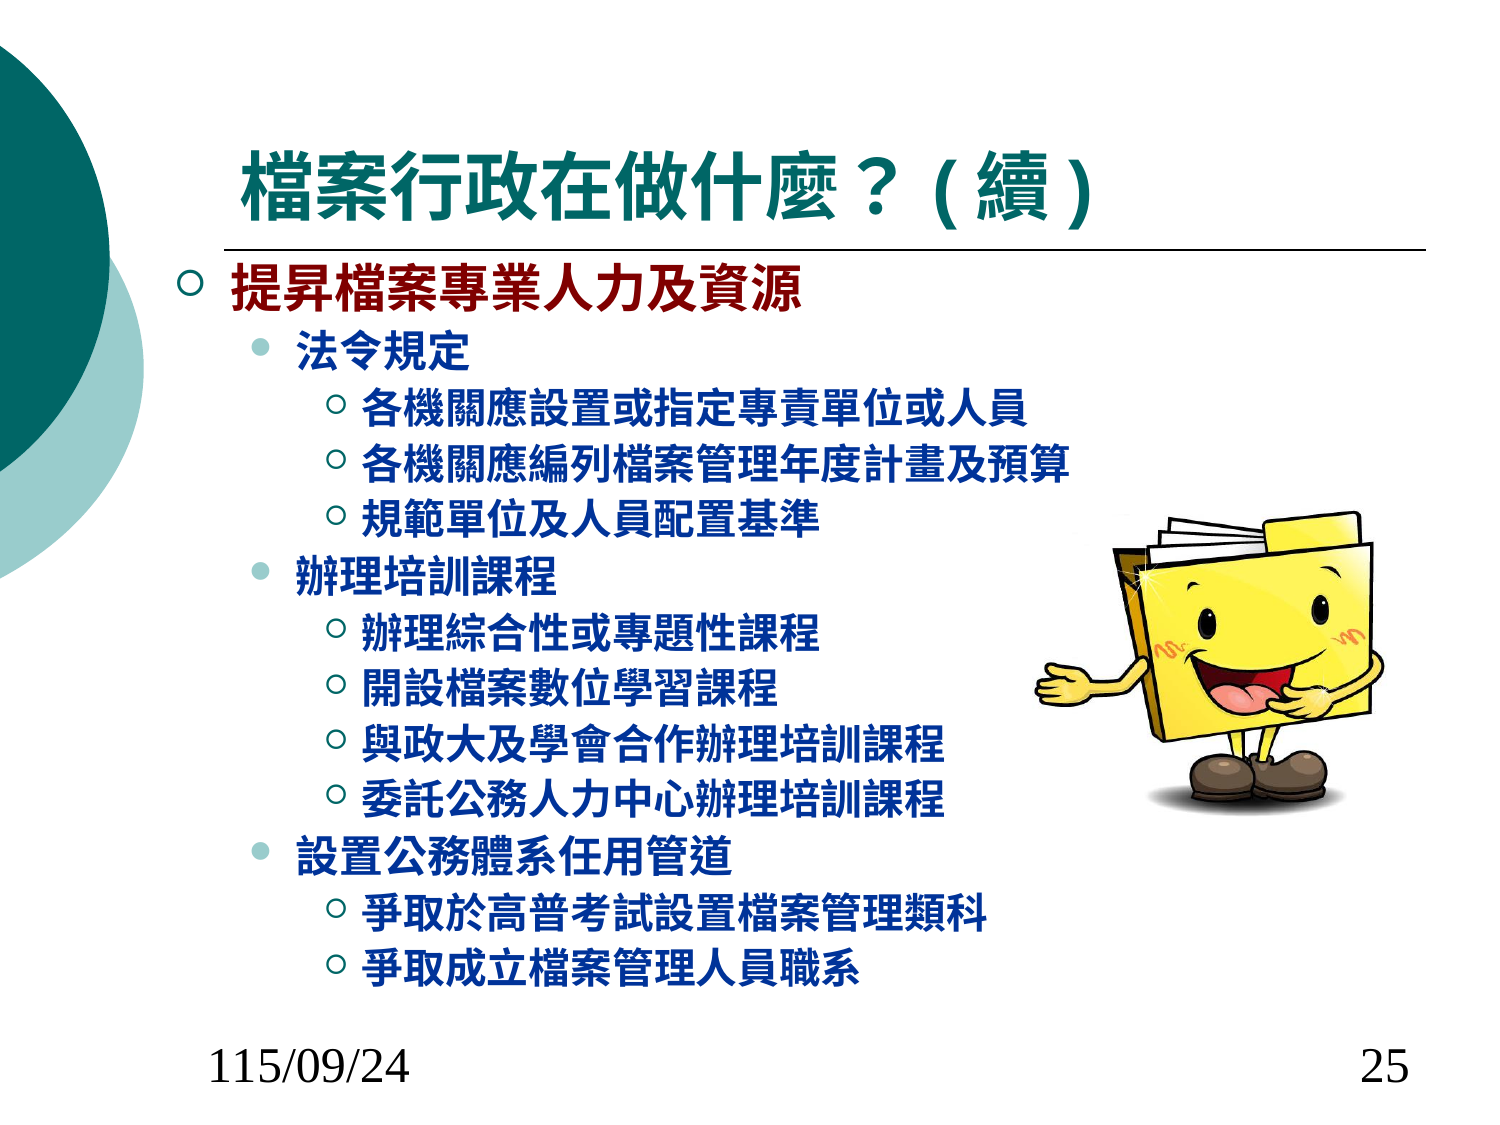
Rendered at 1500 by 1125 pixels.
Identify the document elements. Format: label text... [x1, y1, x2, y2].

picture [1009, 491, 1389, 828]
title 檔案行政在做什麼？(續) [224, 49, 1425, 237]
list 提昇檔案專業人力及資源 法令規定 各機關應設置或指定專責單位或人員 各機關應編列檔案管理年度計畫及預算 規範單位及人員配置基準 辦理培訓課程 辦理綜合性或專題性課程 開設檔案數位學習課程 與政大及學會合作辦理培訓課程 委託公務人力中心辦理培訓課程 設置公務體系任用管道 爭取於高普考試設置檔案管理類科 爭取成立檔案管理人員職系 [159, 255, 1105, 1013]
